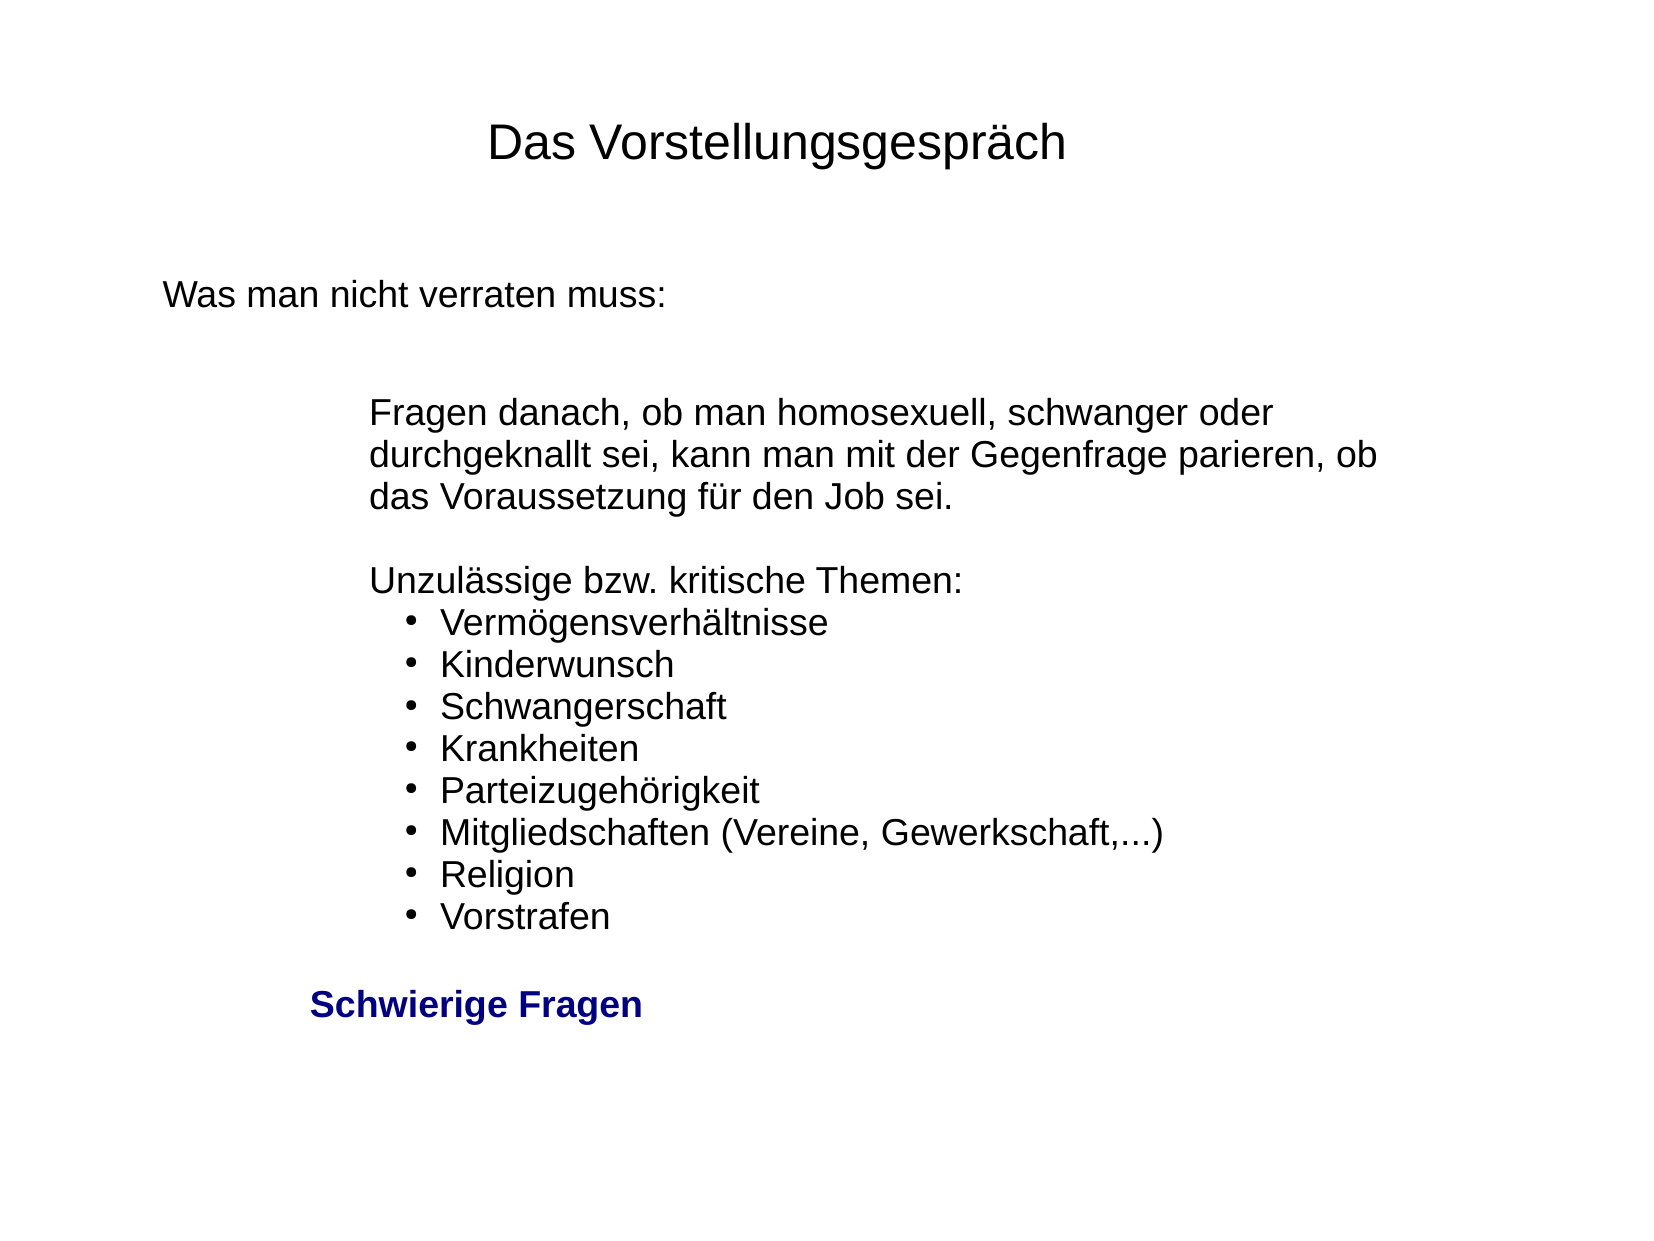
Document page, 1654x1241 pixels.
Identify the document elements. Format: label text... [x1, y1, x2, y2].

text_box Schwierige Fragen [295, 976, 660, 1078]
text_box Fragen danach, ob man homosexuell, schwanger oder durchgeknallt sei, kann man mit der Gegenfrage parieren, ob das Voraussetzung für den Job sei. Unzulässige bzw. kritische Themen: Vermögensverhältnisse Kinderwunsch Schwangerschaft Krankheiten Parteizugehörigkeit Mitgliedschaften (Vereine, Gewerkschaft,...) Religion Vorstrafen [354, 383, 1447, 988]
text_box Was man nicht verraten muss: [147, 265, 768, 323]
text_box Das Vorstellungsgespräch [472, 106, 1123, 178]
